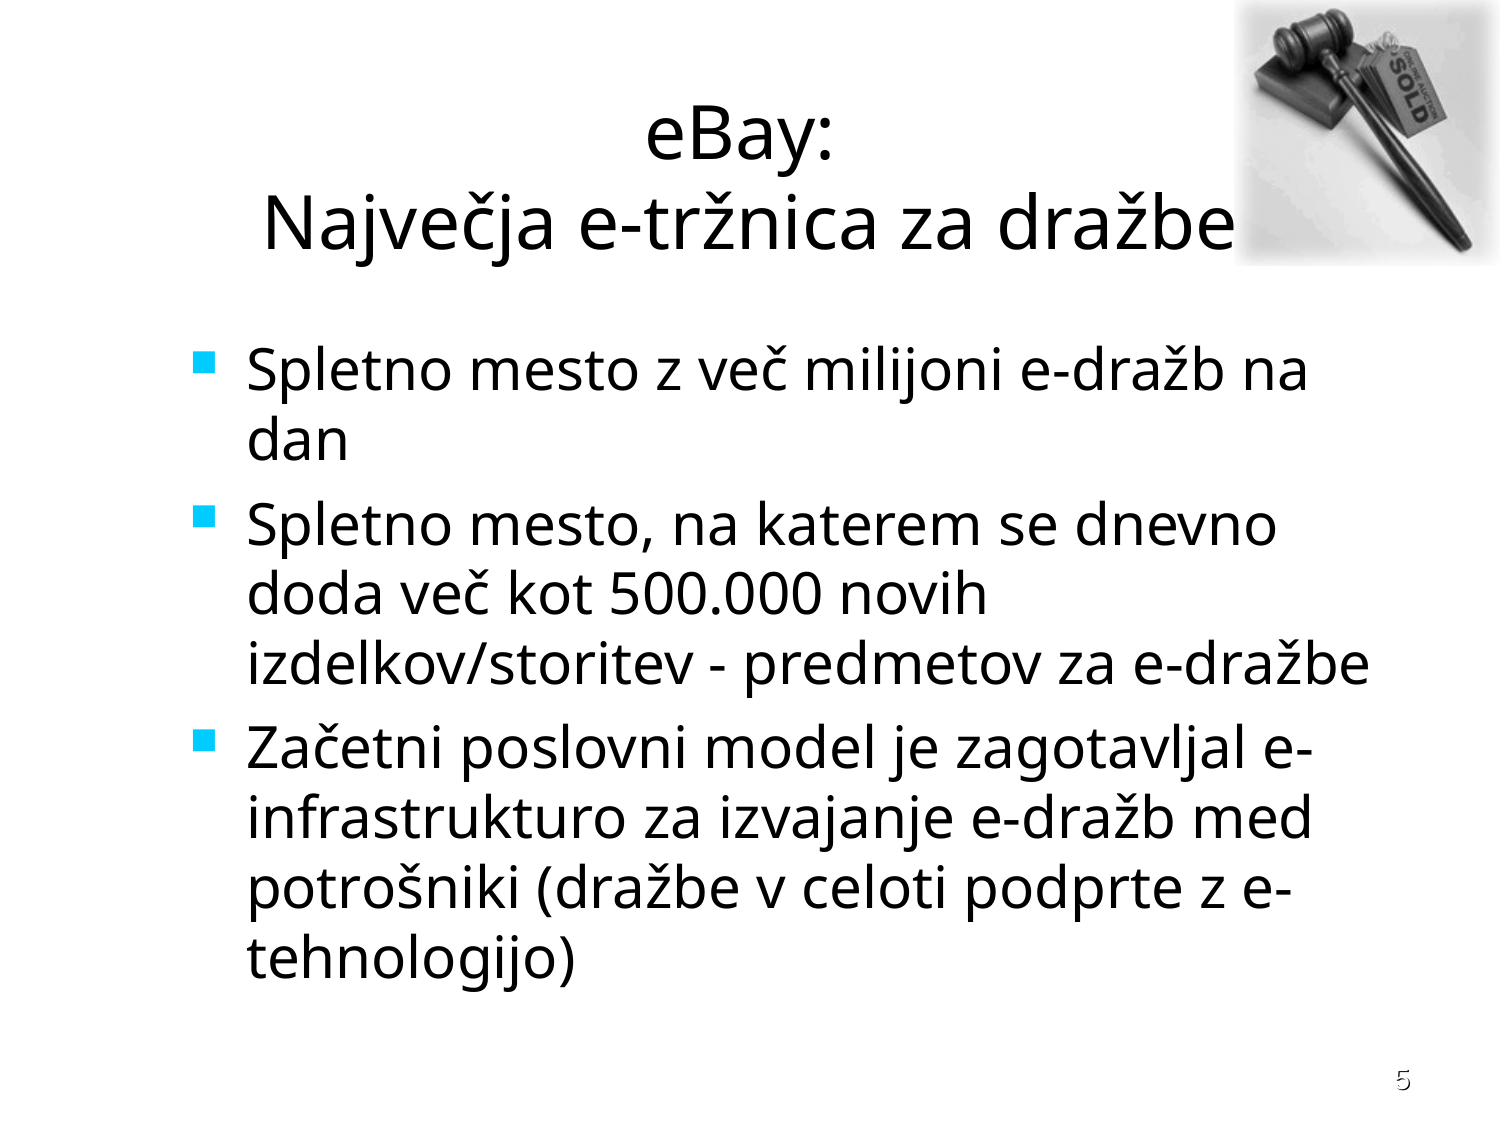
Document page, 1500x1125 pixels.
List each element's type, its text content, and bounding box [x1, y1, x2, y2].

list Spletno mesto z več milijoni e-dražb na dan Spletno mesto, na katerem se dnevno doda več kot 500.000 novih izdelkov/storitev - predmetov za e-dražbe Začetni poslovni model je zagotavljal e-infrastrukturo za izvajanje e-dražb med potrošniki (dražbe v celoti podprte z e-tehnologijo) [174, 324, 1413, 1051]
title eBay: Največja e-tržnica za dražbe [75, 62, 1426, 288]
picture [1234, 0, 1500, 266]
text_box <number> [1074, 1024, 1426, 1103]
